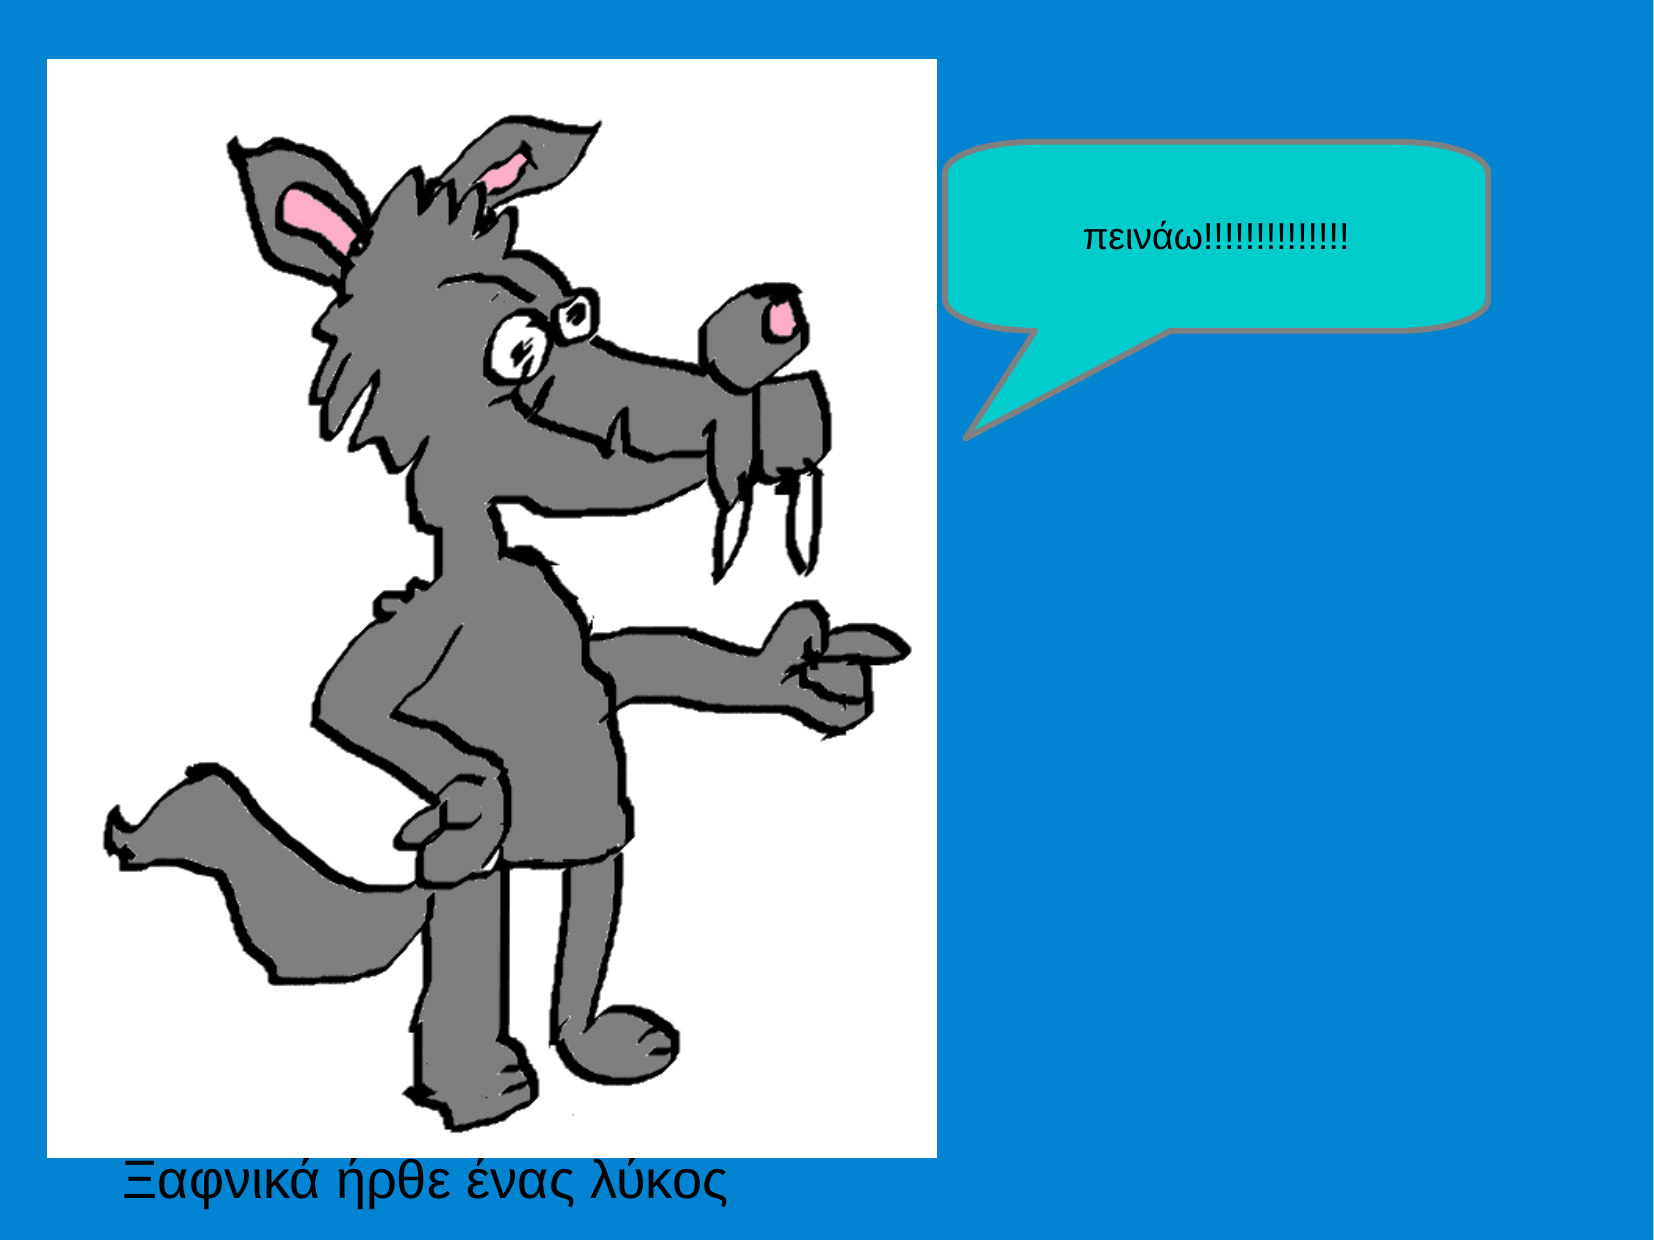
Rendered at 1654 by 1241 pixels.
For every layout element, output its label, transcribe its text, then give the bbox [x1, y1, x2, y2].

title Ξαφνικά ήρθε ένας λύκος [0, 1062, 839, 1241]
picture [47, 59, 937, 1158]
text_box πεινάω!!!!!!!!!!!!!! [944, 141, 1489, 439]
